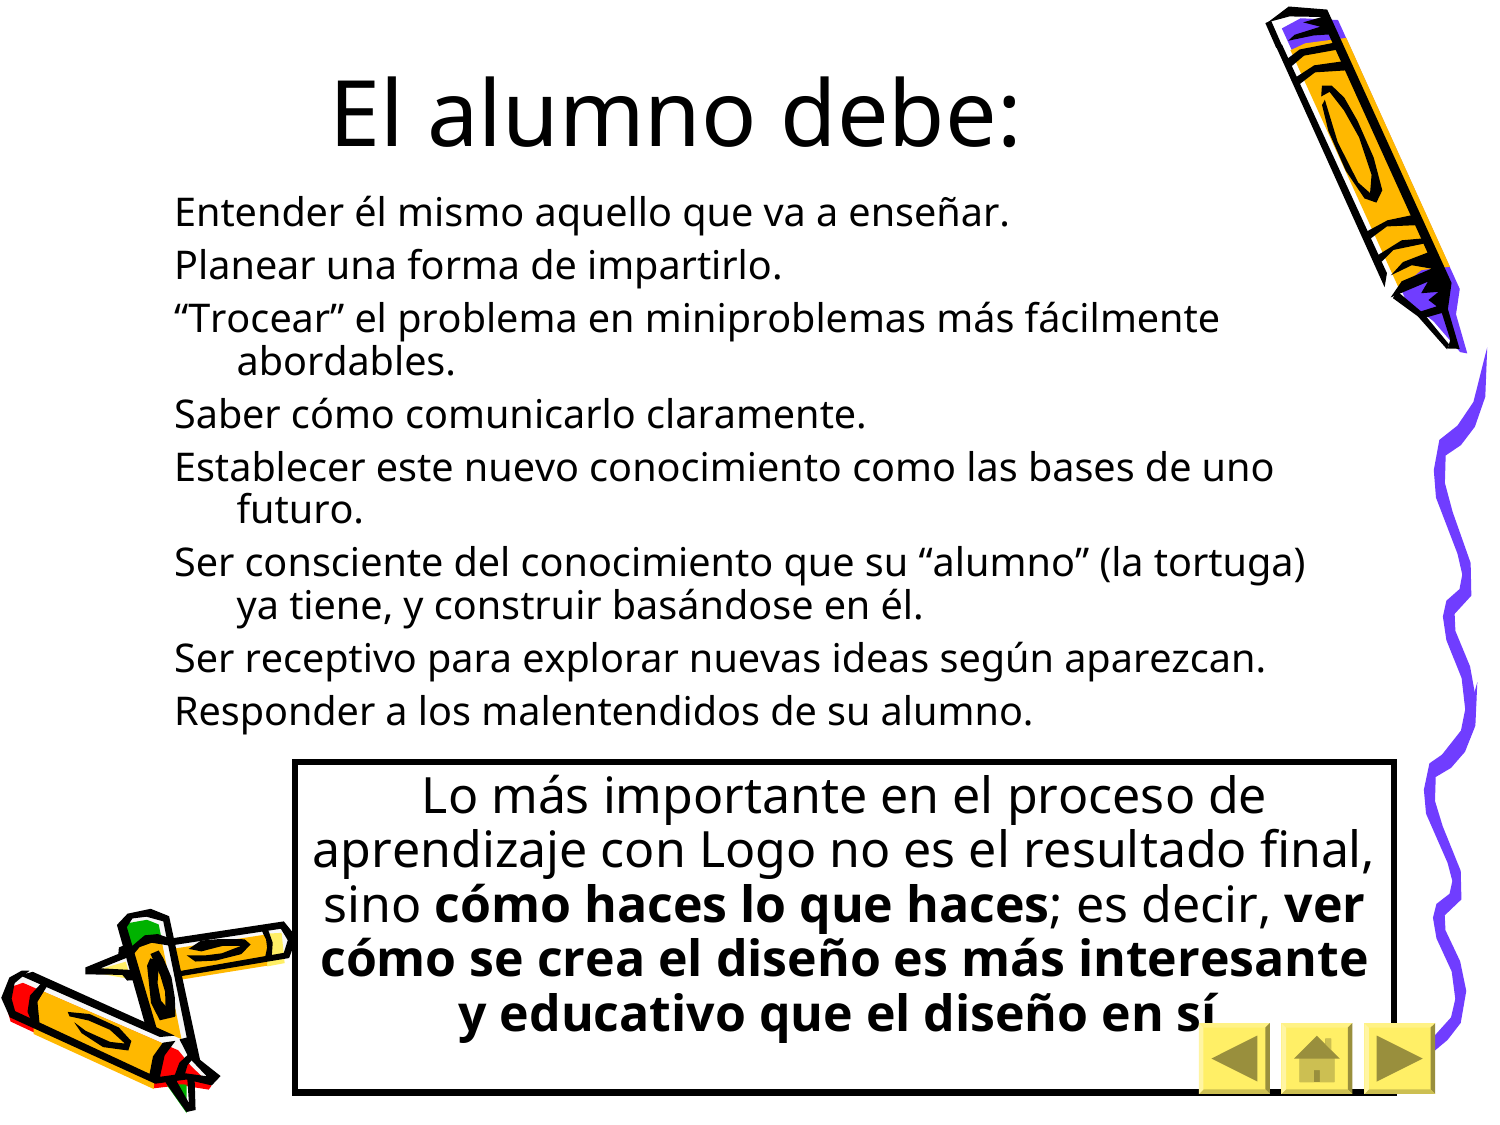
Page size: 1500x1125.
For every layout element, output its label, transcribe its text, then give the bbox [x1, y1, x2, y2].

text_box Lo más importante en el proceso de aprendizaje con Logo no es el resultado final, sino cómo haces lo que haces; es decir, ver cómo se crea el diseño es más interesante y educativo que el diseño en sí. [295, 761, 1394, 1093]
text_box [1366, 1023, 1436, 1094]
text_box [1200, 1023, 1270, 1094]
list Entender él mismo aquello que va a enseñar. Planear una forma de impartirlo. “Trocear” el problema en miniproblemas más fácilmente abordables. Saber cómo comunicarlo claramente. Establecer este nuevo conocimiento como las bases de uno futuro. Ser consciente del conocimiento que su “alumno” (la tortuga) ya tiene, y construir basándose en él. Ser receptivo para explorar nuevas ideas según aparezcan. Responder a los malentendidos de su alumno. [159, 184, 1365, 769]
title El alumno debe: [112, 37, 1240, 182]
text_box [1283, 1023, 1353, 1094]
